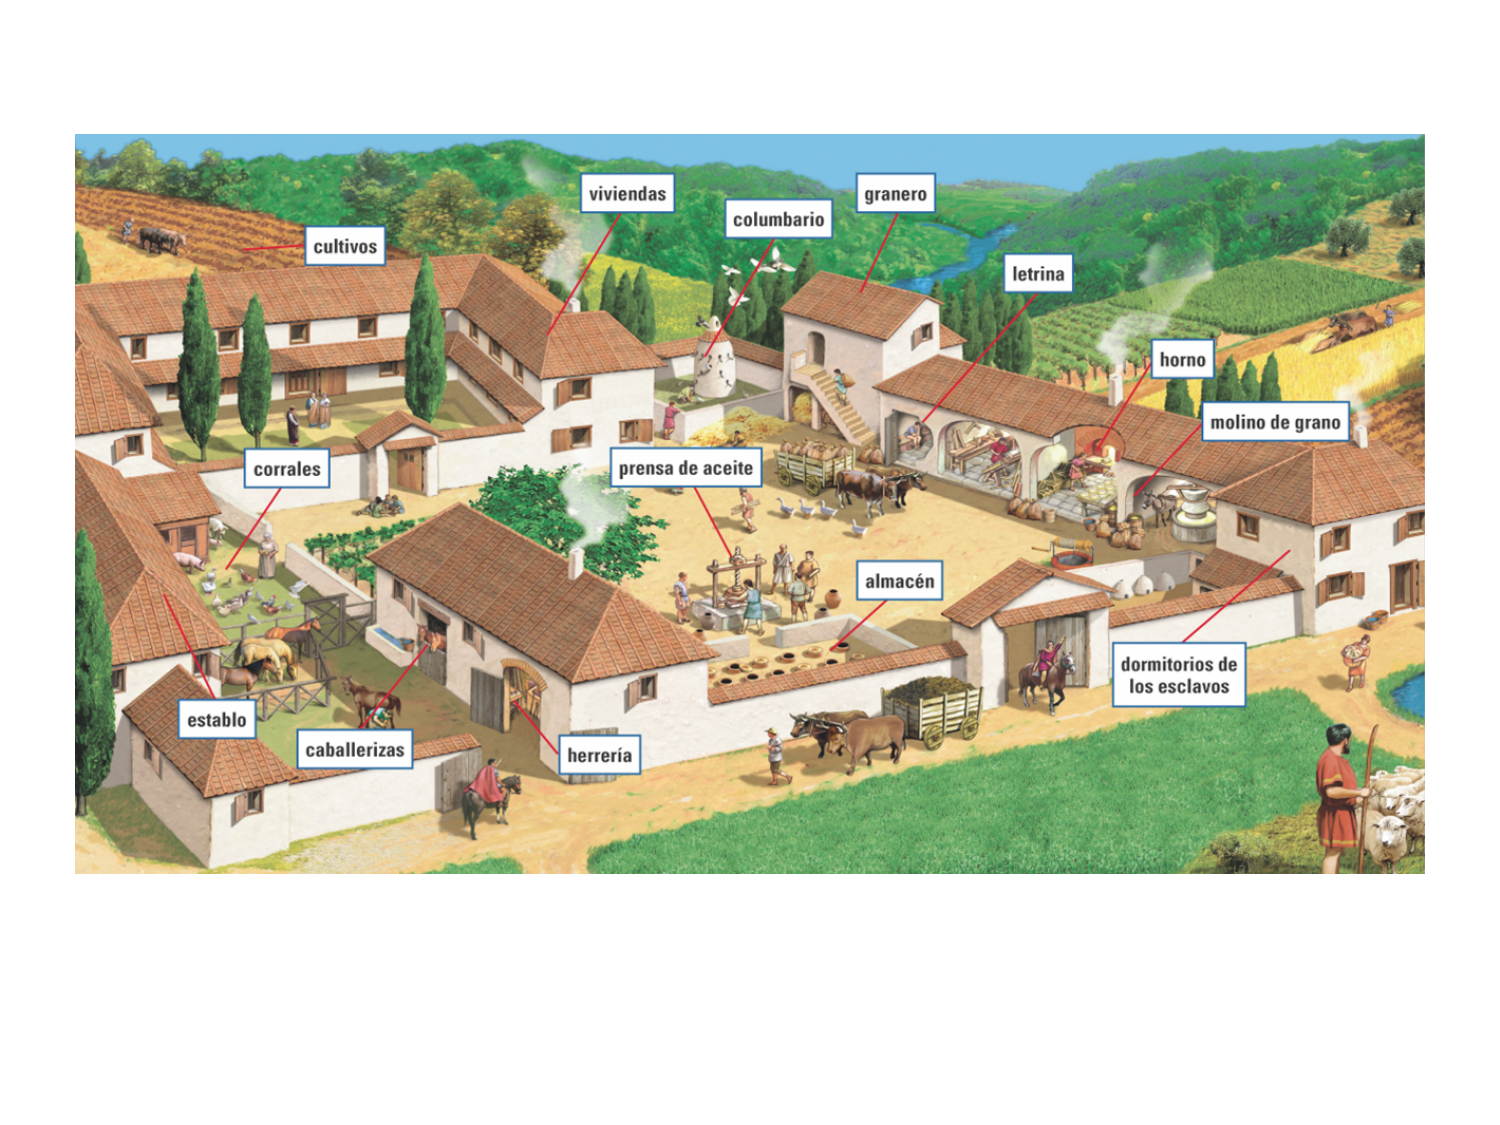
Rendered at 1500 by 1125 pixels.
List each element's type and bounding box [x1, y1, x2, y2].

picture [75, 134, 1426, 875]
